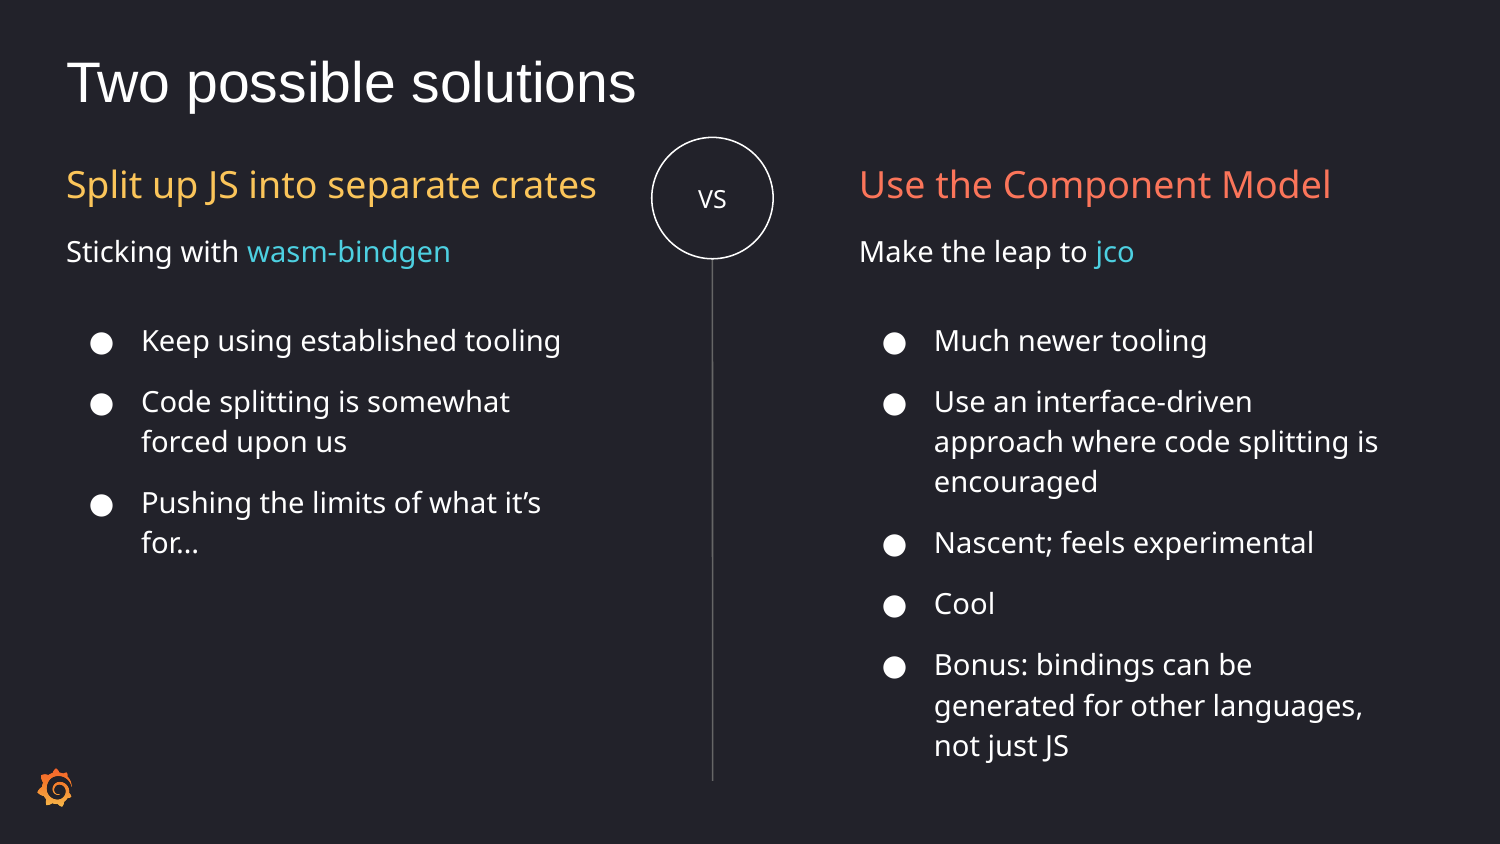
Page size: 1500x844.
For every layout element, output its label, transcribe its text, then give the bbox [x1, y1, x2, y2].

title Two possible solutions [51, 35, 1449, 130]
text_box Use the Component Model [843, 142, 1449, 225]
text_box VS [651, 137, 774, 259]
text_box Make the leap to jco [843, 224, 1414, 277]
picture [37, 768, 72, 807]
text_box Keep using established tooling Code splitting is somewhat forced upon us Pushing the limits of what it’s for… [51, 302, 605, 723]
text_box Split up JS into separate crates [51, 142, 656, 225]
text_box Much newer tooling Use an interface-driven approach where code splitting is encouraged Nascent; feels experimental Cool Bonus: bindings can be generated for other languages, not just JS [843, 302, 1397, 723]
text_box Sticking with wasm-bindgen [51, 224, 621, 277]
